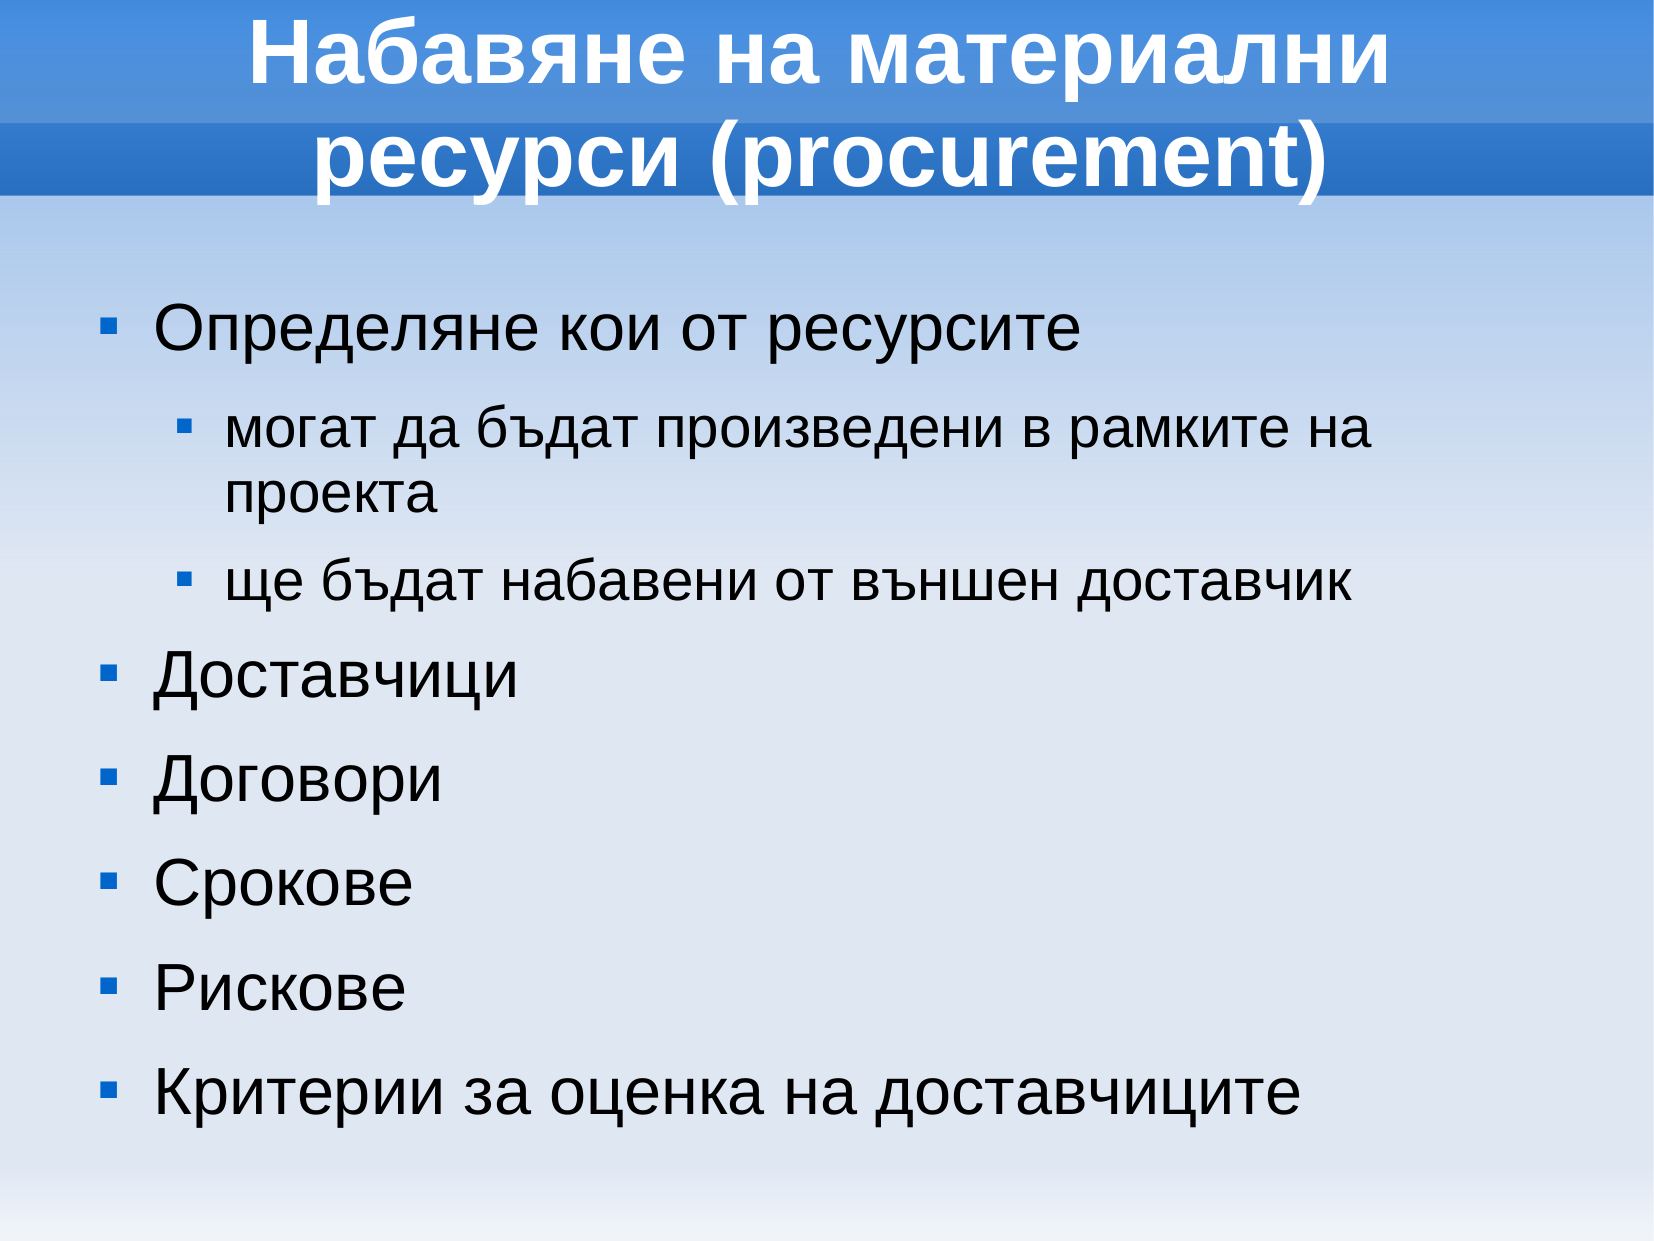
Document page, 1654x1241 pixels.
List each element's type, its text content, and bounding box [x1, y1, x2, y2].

picture [0, 0, 1654, 1241]
list Определяне кои от ресурсите могат да бъдат произведени в рамките на проекта ще бъдат набавени от външен доставчик Доставчици Договори Срокове Рискове Критерии за оценка на доставчиците [82, 290, 1571, 1129]
title Набавяне на материални ресурси (procurement) [76, 0, 1565, 208]
